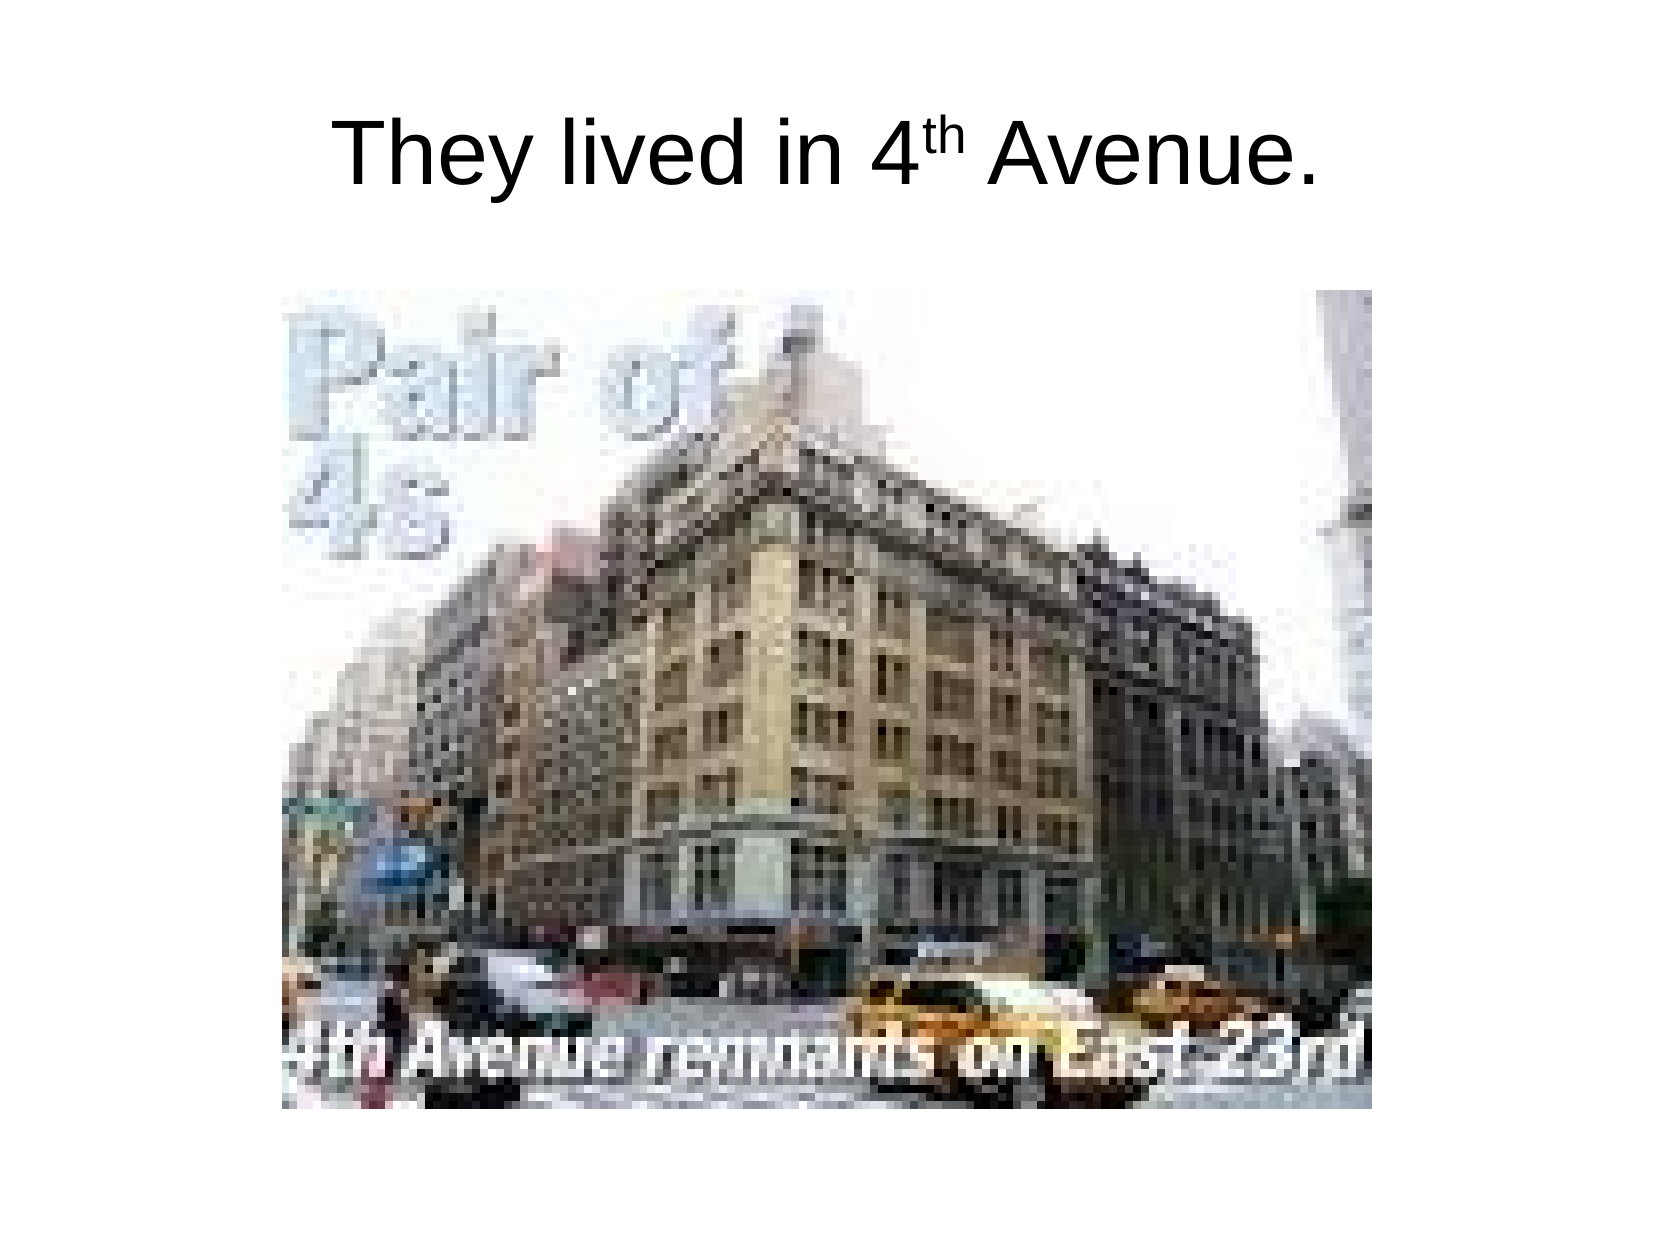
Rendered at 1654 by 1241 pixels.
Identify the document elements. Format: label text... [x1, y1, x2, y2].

picture [282, 290, 1372, 1109]
title They lived in 4th Avenue. [82, 49, 1571, 257]
